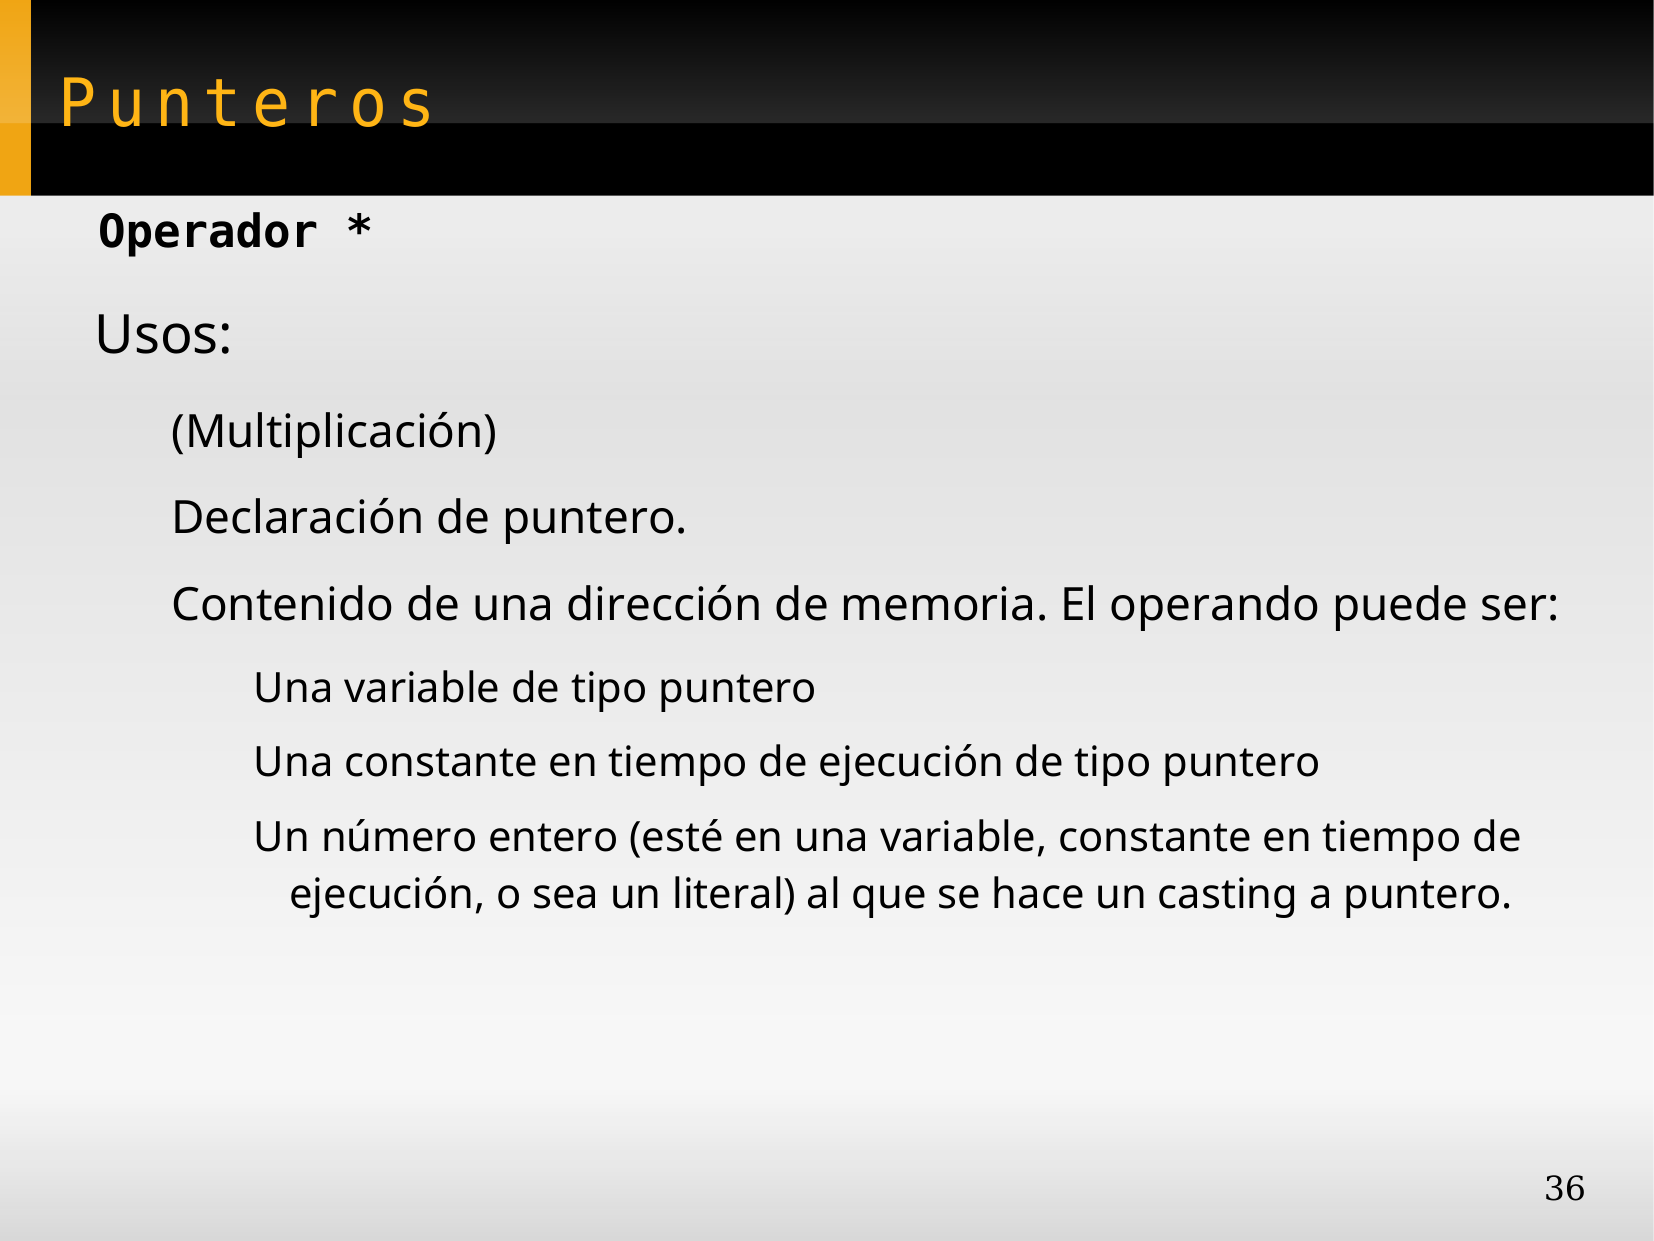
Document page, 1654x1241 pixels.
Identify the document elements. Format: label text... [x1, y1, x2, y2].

title Punteros [59, 29, 1595, 178]
list Usos: (Multiplicación) Declaración de puntero. Contenido de una dirección de memoria. El operando puede ser: Una variable de tipo puntero Una constante en tiempo de ejecución de tipo puntero Un número entero (esté en una variable, constante en tiempo de ejecución, o sea un literal) al que se hace un casting a puntero. [76, 295, 1565, 864]
text_box Operador * [83, 197, 388, 266]
picture [0, 0, 1654, 1241]
